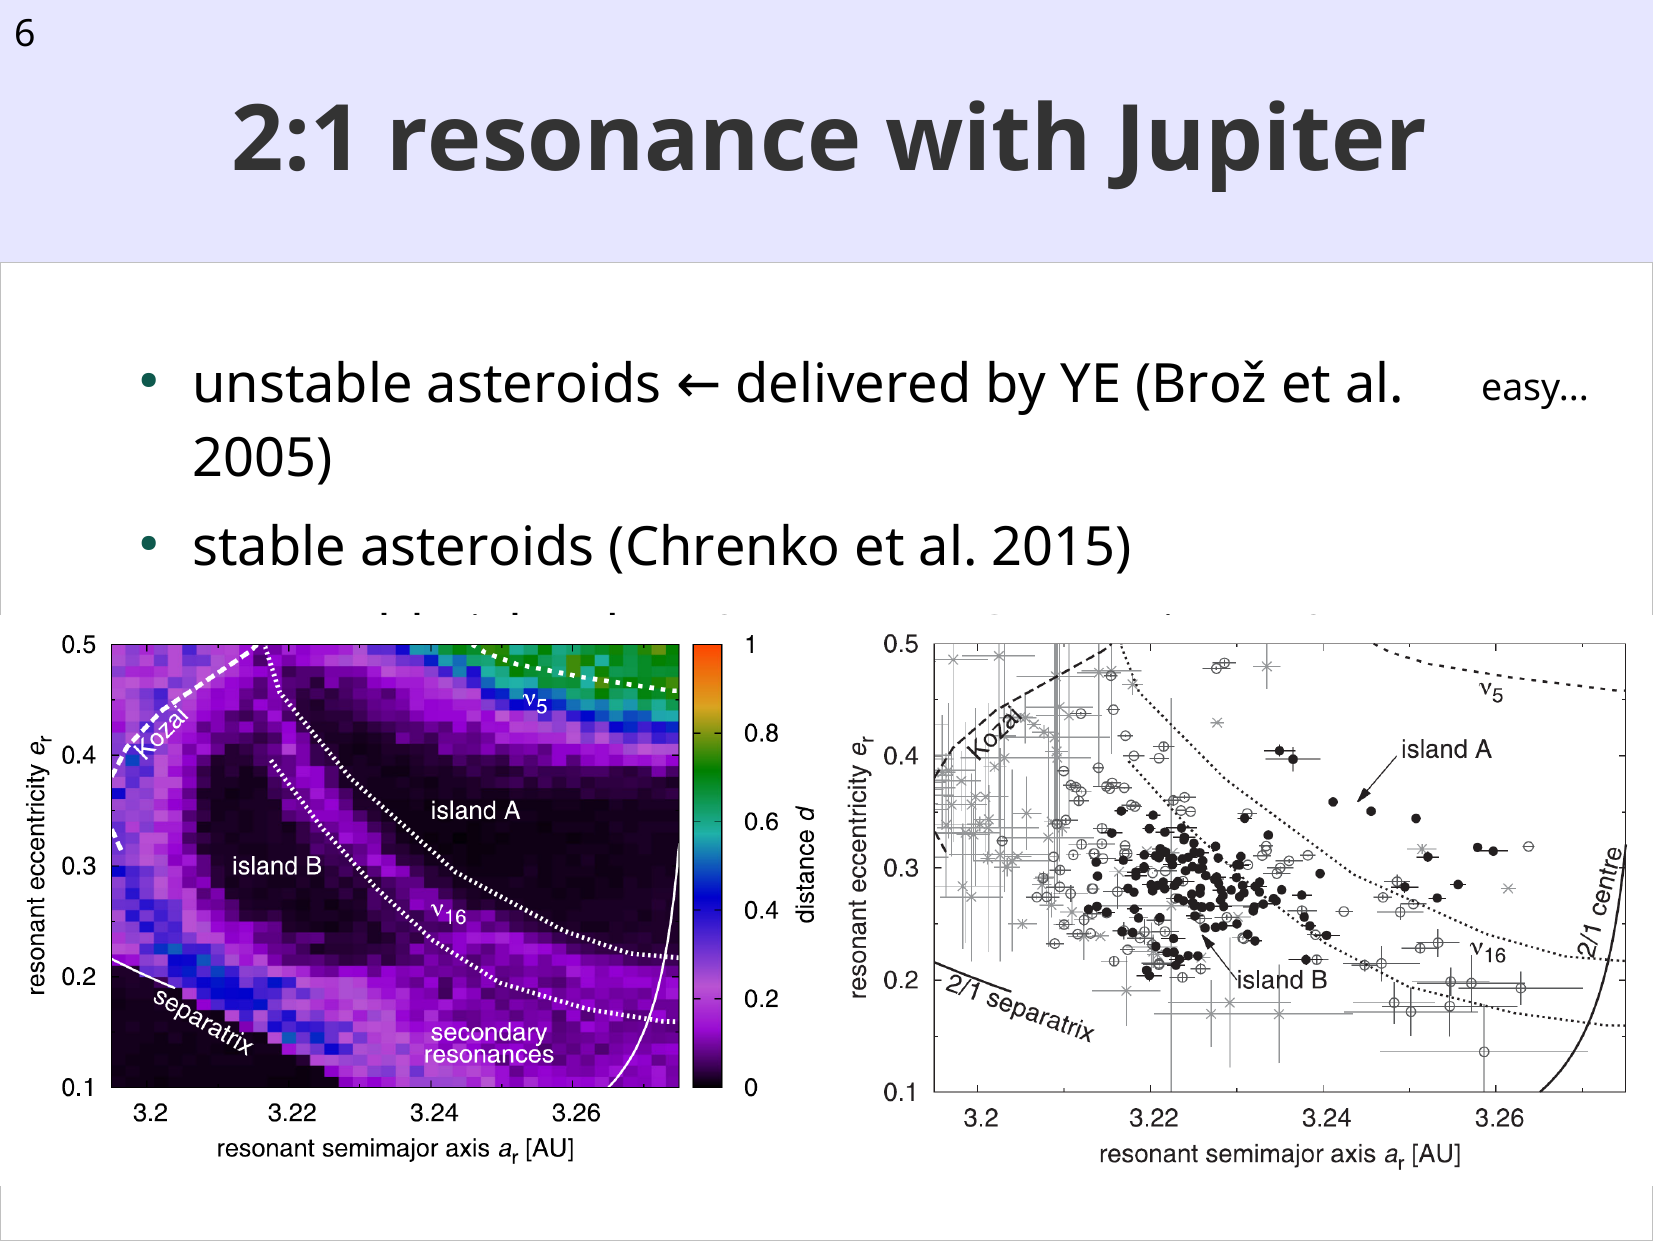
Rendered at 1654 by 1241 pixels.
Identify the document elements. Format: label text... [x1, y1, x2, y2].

list unstable asteroids ← delivered by YE (Brož et al. 2005) stable asteroids (Chrenko et al. 2015) two stable islands A & B, τ ≃ 1 Gyr, ratio 1:10 [121, 344, 1534, 615]
title 2:1 resonance with Jupiter [124, 31, 1536, 239]
picture [0, 615, 1653, 1186]
text_box 6 [0, 0, 51, 59]
text_box easy... [1466, 353, 1596, 412]
